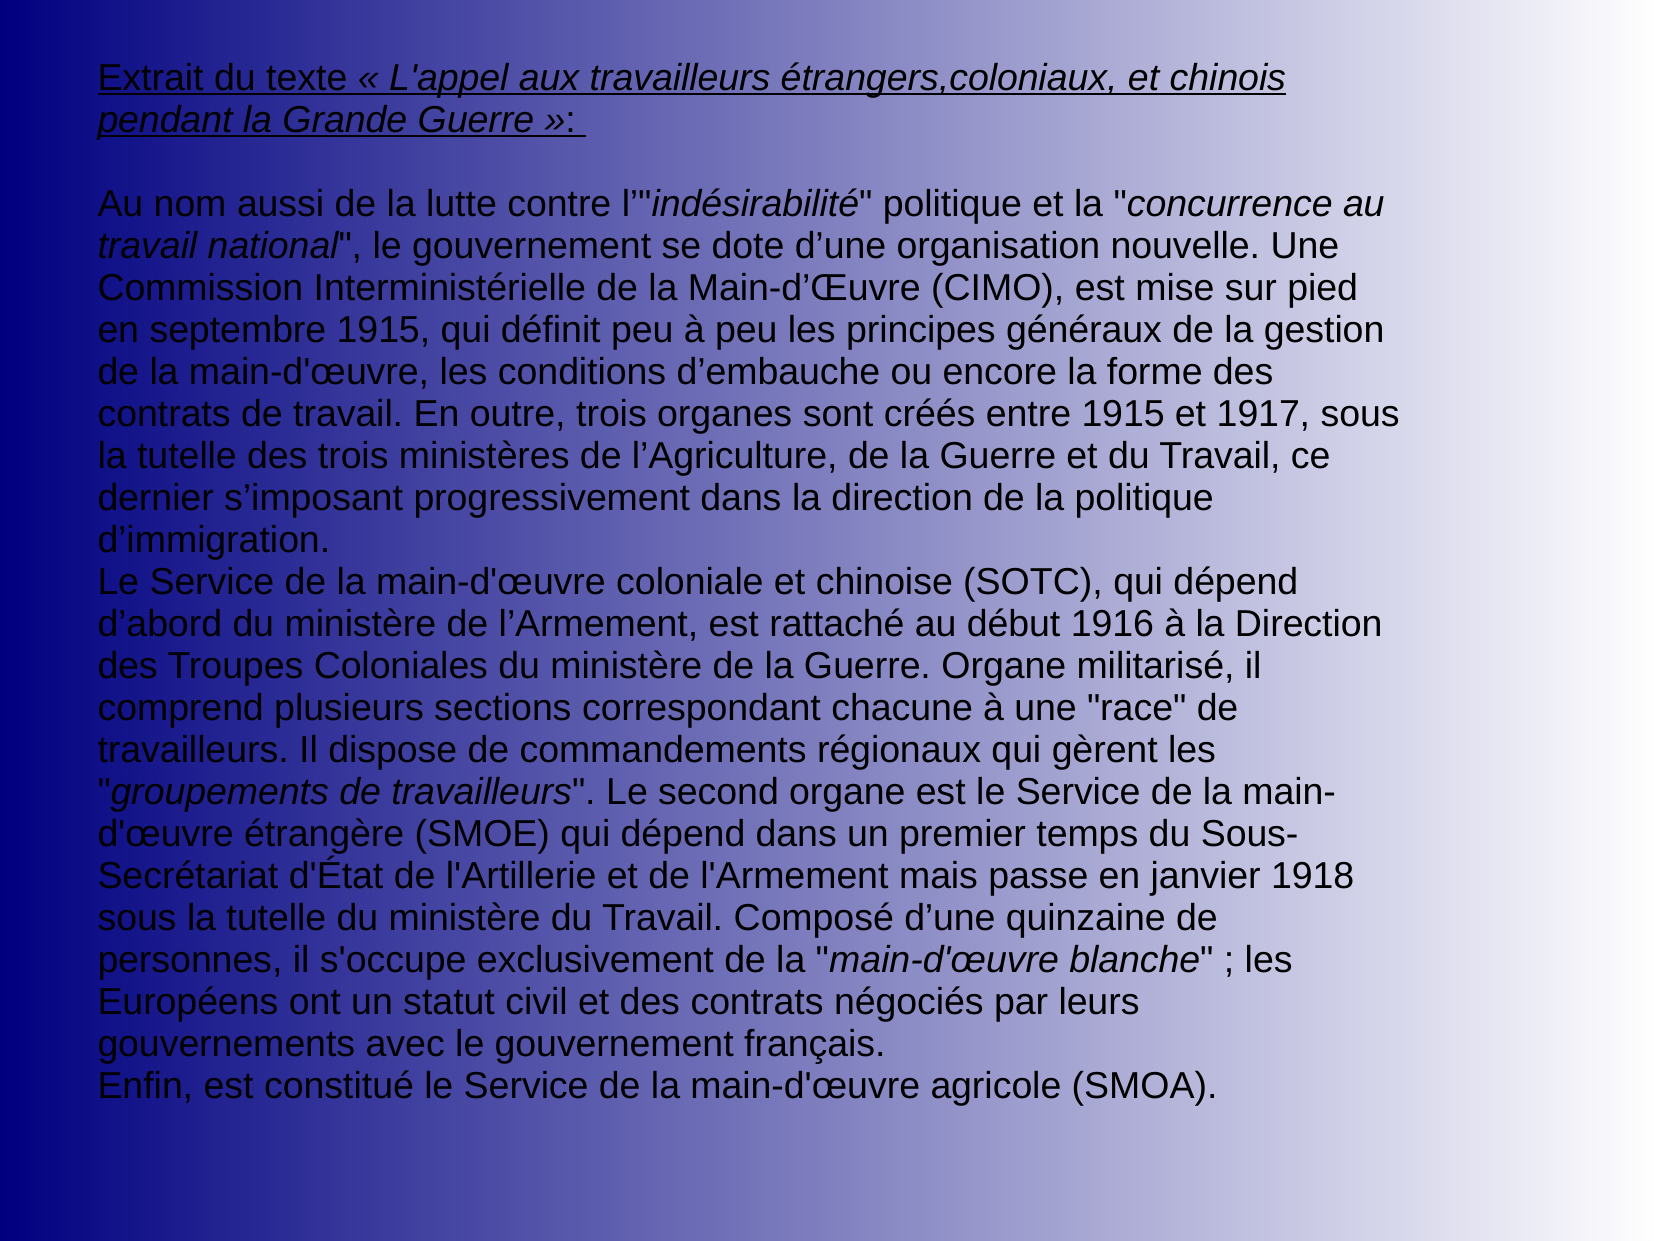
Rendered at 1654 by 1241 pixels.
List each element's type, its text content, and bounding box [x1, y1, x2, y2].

text_box Extrait du texte « L'appel aux travailleurs étrangers,coloniaux, et chinois pendant la Grande Guerre »: Au nom aussi de la lutte contre l’"indésirabilité" politique et la "concurrence au travail national", le gouvernement se dote d’une organisation nouvelle. Une Commission Interministérielle de la Main-d’Œuvre (CIMO), est mise sur pied en septembre 1915, qui définit peu à peu les principes généraux de la gestion de la main-d'œuvre, les conditions d’embauche ou encore la forme des contrats de travail. En outre, trois organes sont créés entre 1915 et 1917, sous la tutelle des trois ministères de l’Agriculture, de la Guerre et du Travail, ce dernier s’imposant progressivement dans la direction de la politique d’immigration. Le Service de la main-d'œuvre coloniale et chinoise (SOTC), qui dépend d’abord du ministère de l’Armement, est rattaché au début 1916 à la Direction des Troupes Coloniales du ministère de la Guerre. Organe militarisé, il comprend plusieurs sections correspondant chacune à une "race" de travailleurs. Il dispose de commandements régionaux qui gèrent les "groupements de travailleurs". Le second organe est le Service de la main-d'œuvre étrangère (SMOE) qui dépend dans un premier temps du Sous-Secrétariat d'État de l'Artillerie et de l'Armement mais passe en janvier 1918 sous la tutelle du ministère du Travail. Composé d’une quinzaine de personnes, il s'occupe exclusivement de la "main-d'œuvre blanche" ; les Européens ont un statut civil et des contrats négociés par leurs gouvernements avec le gouvernement français. Enfin, est constitué le Service de la main-d'œuvre agricole (SMOA). [82, 49, 1418, 1116]
